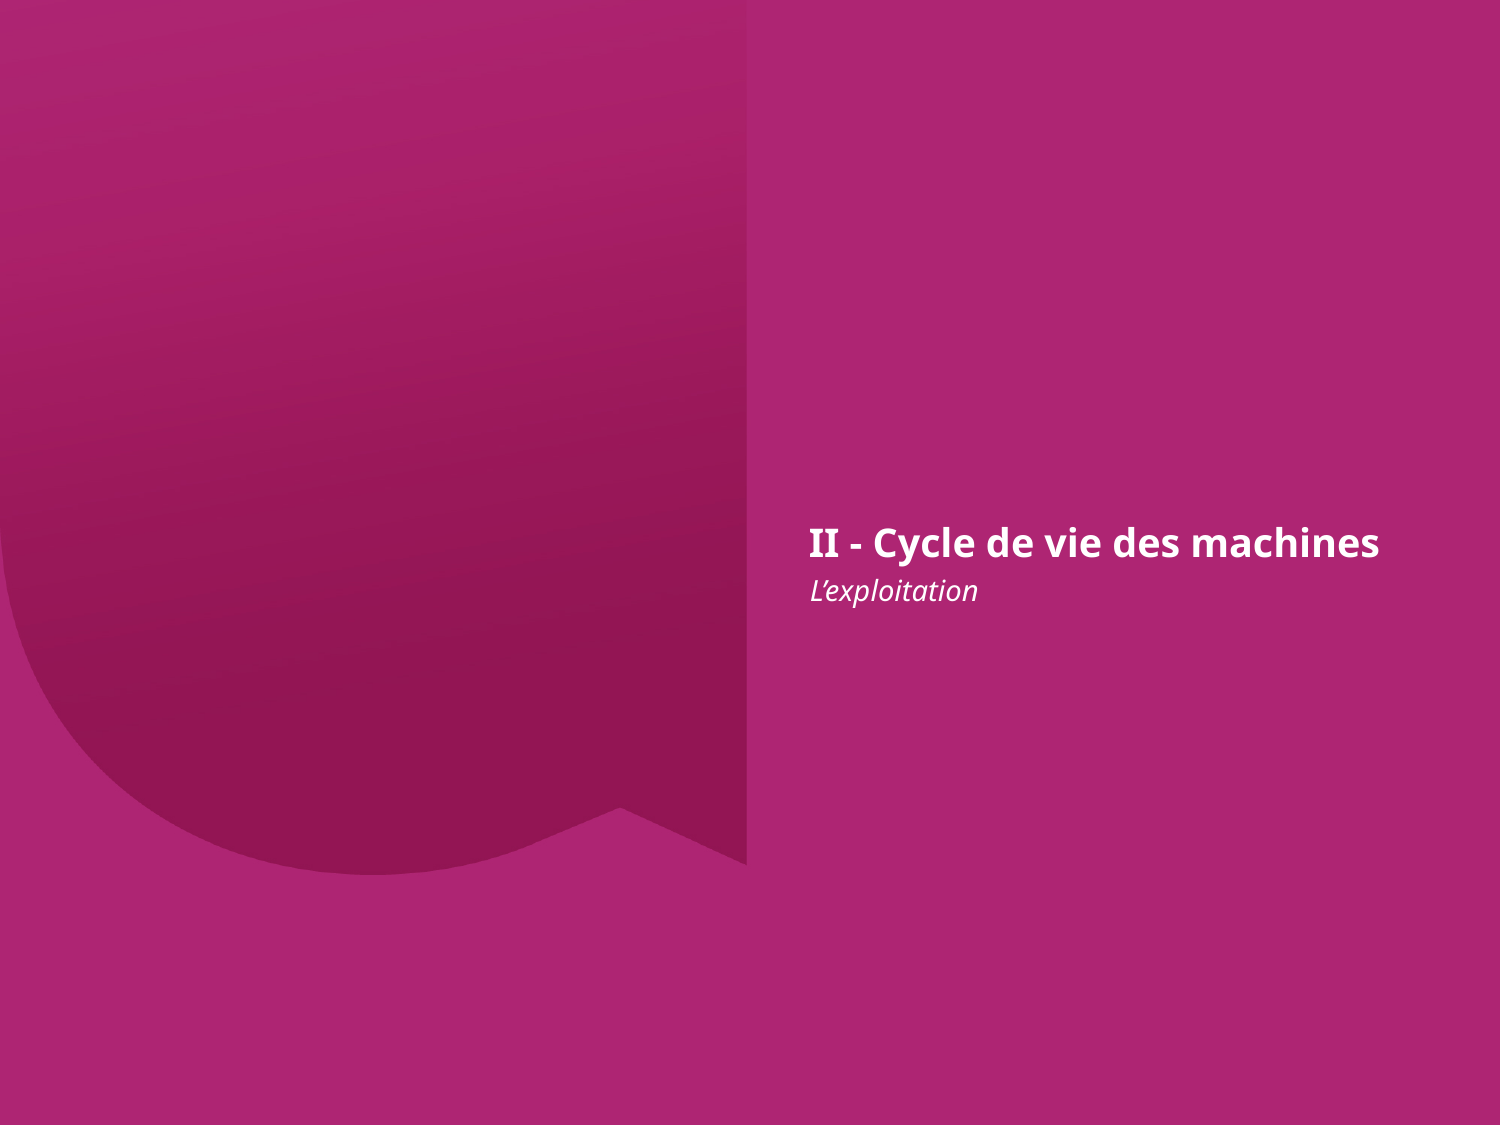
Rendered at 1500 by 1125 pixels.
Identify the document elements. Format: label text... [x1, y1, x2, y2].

picture [0, 0, 750, 1125]
list II - Cycle de vie des machines L’exploitation [750, 0, 1500, 1125]
